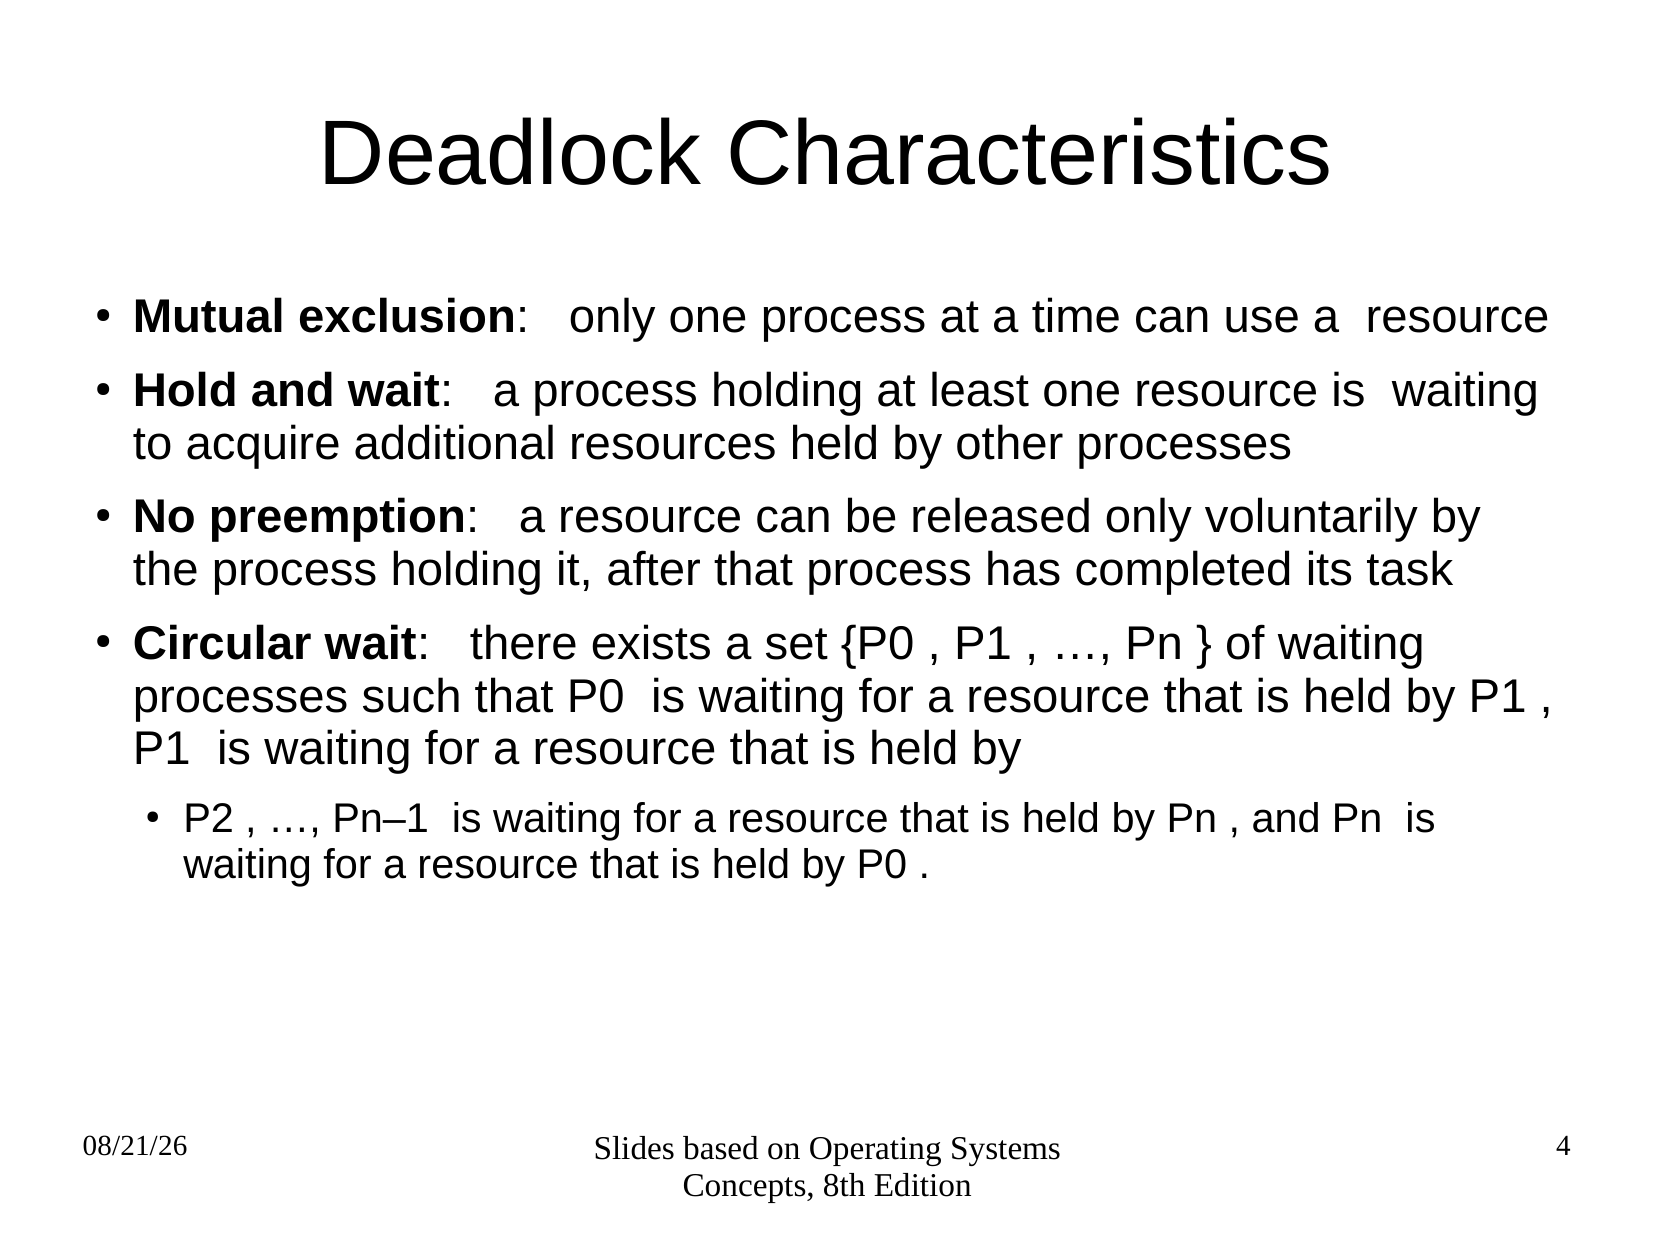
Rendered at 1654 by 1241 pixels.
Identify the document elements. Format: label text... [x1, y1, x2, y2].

title Deadlock Characteristics [82, 49, 1571, 257]
list Mutual exclusion: only one process at a time can use a resource Hold and wait: a process holding at least one resource is waiting to acquire additional resources held by other processes No preemption: a resource can be released only voluntarily by the process holding it, after that process has completed its task Circular wait: there exists a set {P0 , P1 , …, Pn } of waiting processes such that P0 is waiting for a resource that is held by P1 , P1 is waiting for a resource that is held by P2 , …, Pn–1 is waiting for a resource that is held by Pn , and Pn is waiting for a resource that is held by P0 . [82, 290, 1571, 1010]
